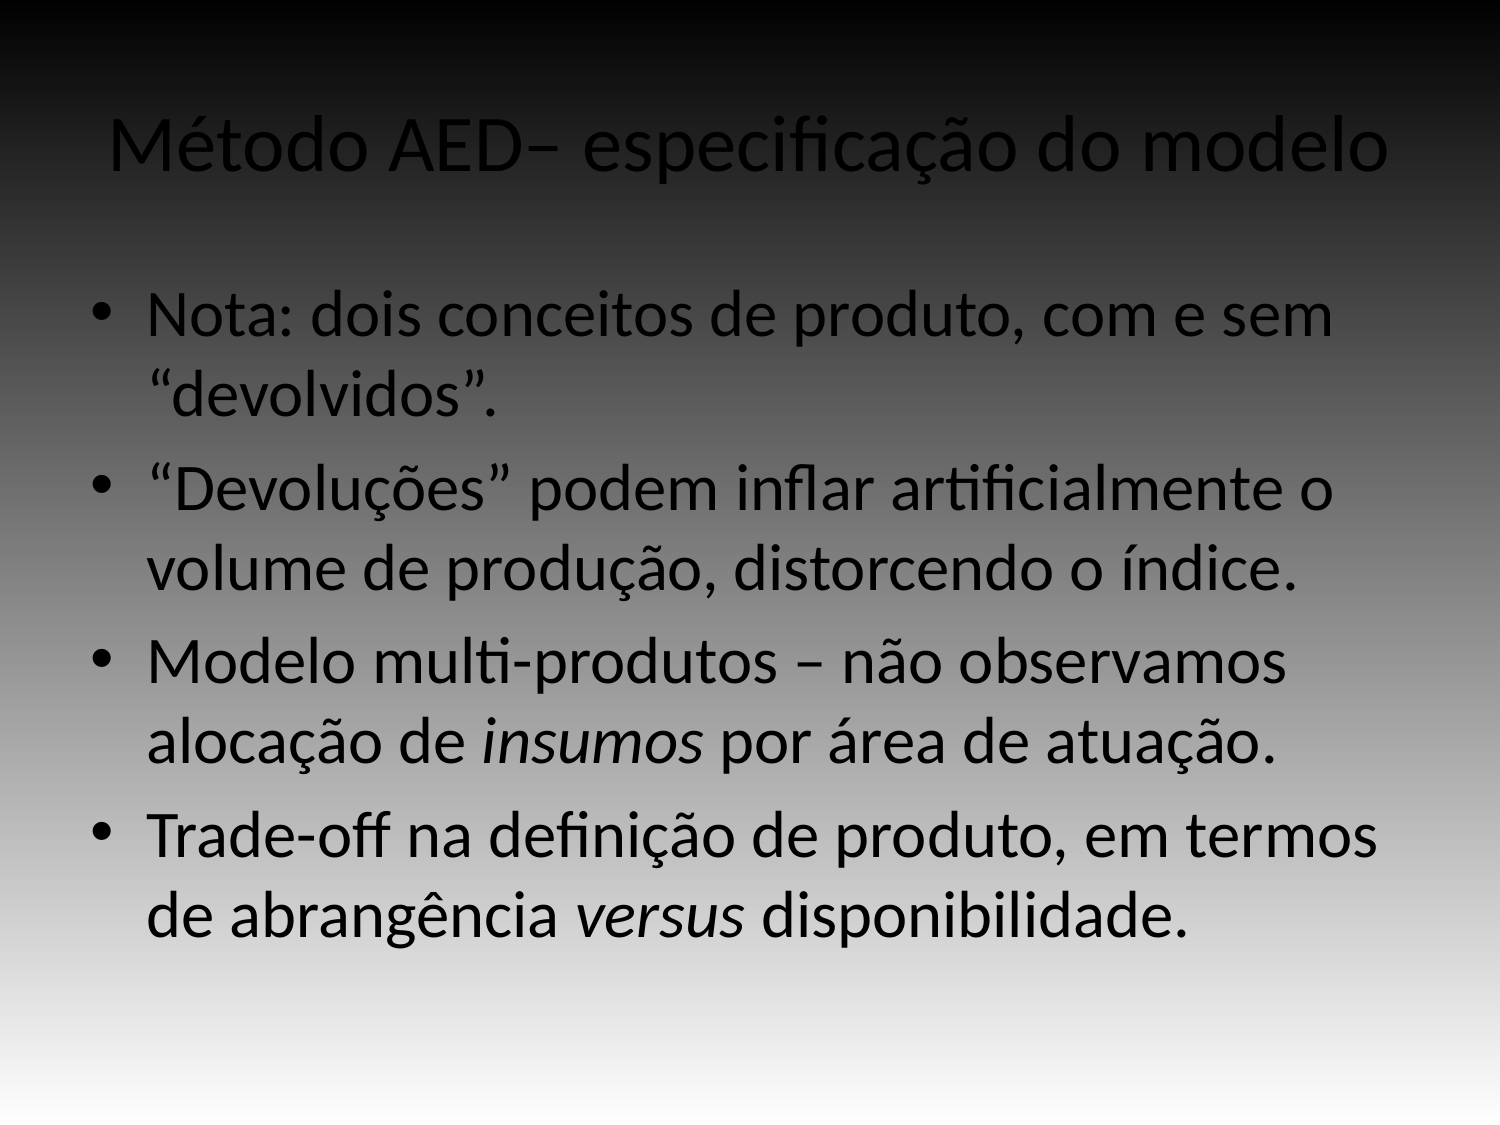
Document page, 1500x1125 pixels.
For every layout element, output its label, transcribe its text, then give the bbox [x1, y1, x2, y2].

list Nota: dois conceitos de produto, com e sem “devolvidos”. “Devoluções” podem inflar artificialmente o volume de produção, distorcendo o índice. Modelo multi-produtos – não observamos alocação de insumos por área de atuação. Trade-off na definição de produto, em termos de abrangência versus disponibilidade. [75, 262, 1425, 1005]
title Método AED– especificação do modelo [75, 45, 1425, 233]
